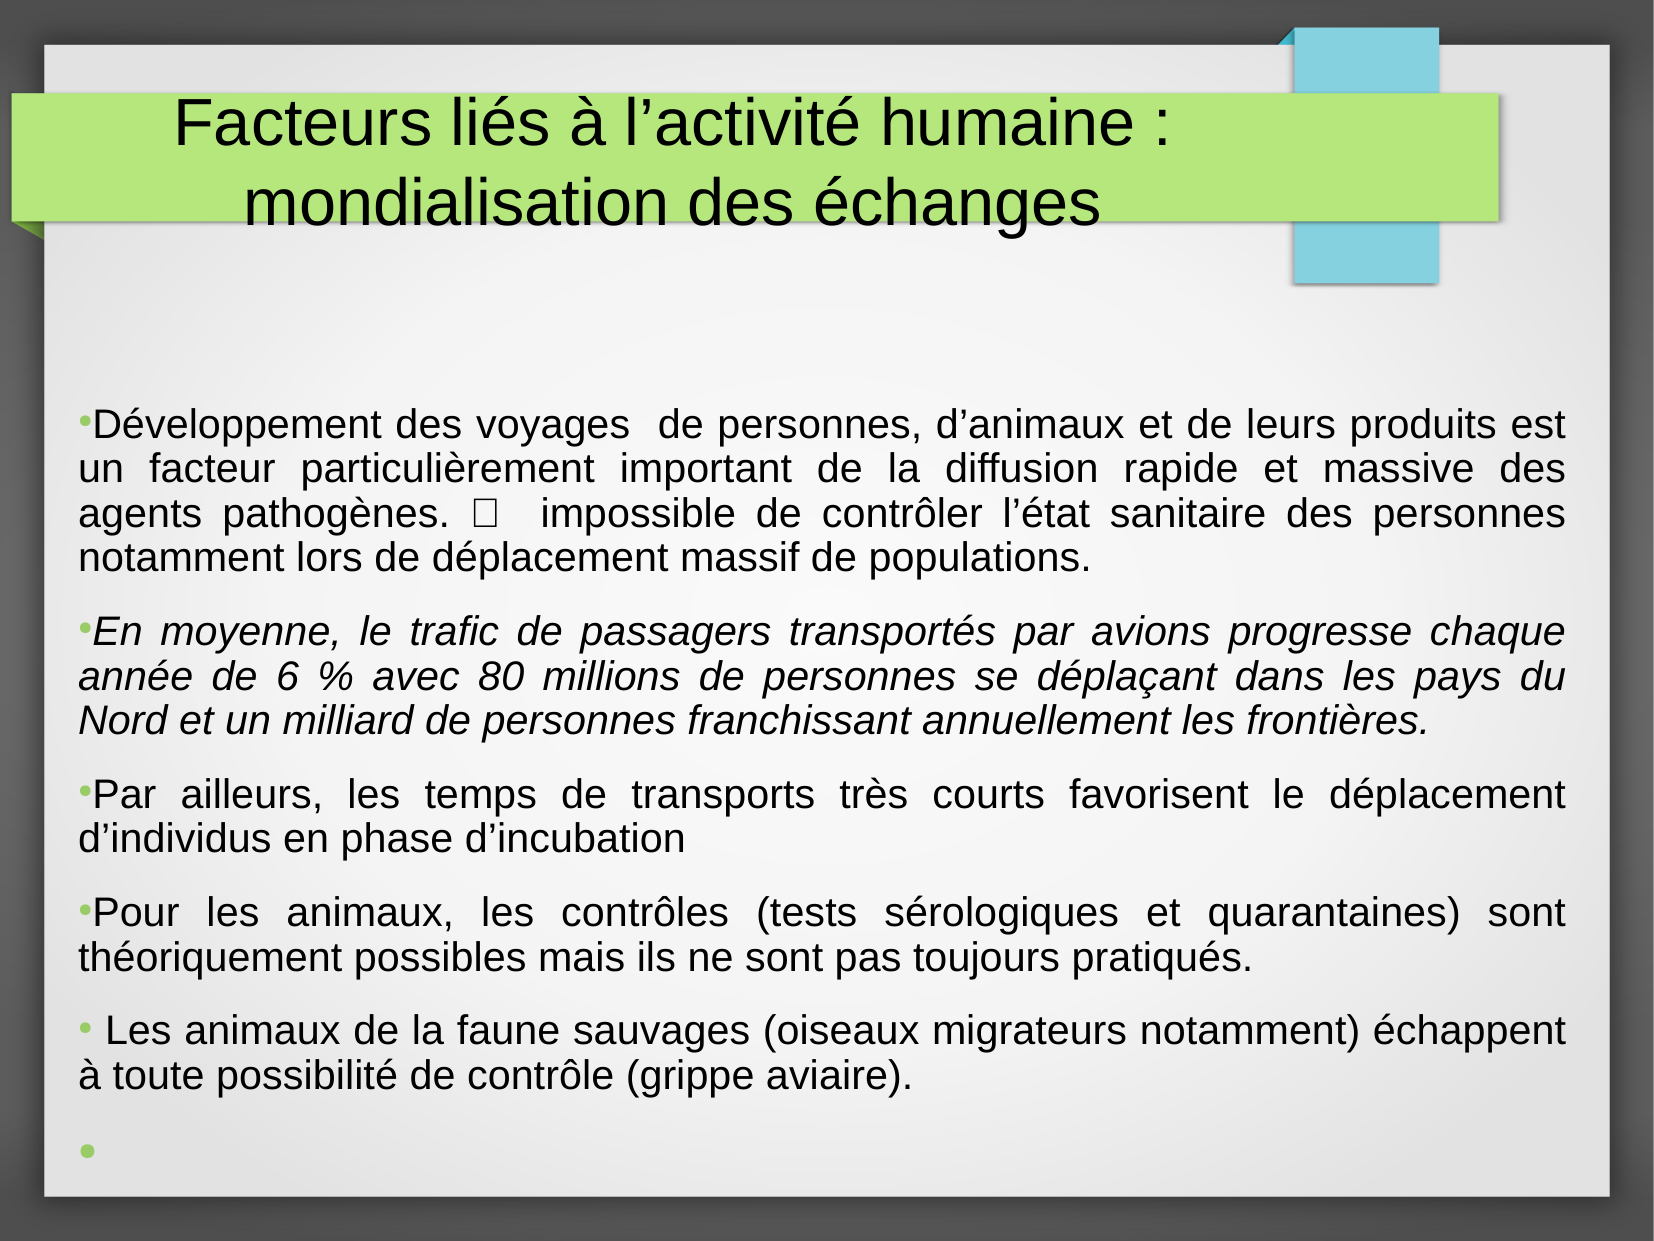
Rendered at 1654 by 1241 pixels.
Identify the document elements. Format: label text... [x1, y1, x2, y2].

title Facteurs liés à l’activité humaine : mondialisation des échanges [82, 78, 1264, 229]
list Développement des voyages de personnes, d’animaux et de leurs produits est un facteur particulièrement important de la diffusion rapide et massive des agents pathogènes.  impossible de contrôler l’état sanitaire des personnes notamment lors de déplacement massif de populations. En moyenne, le trafic de passagers transportés par avions progresse chaque année de 6 % avec 80 millions de personnes se déplaçant dans les pays du Nord et un milliard de personnes franchissant annuellement les frontières. Par ailleurs, les temps de transports très courts favorisent le déplacement d’individus en phase d’incubation Pour les animaux, les contrôles (tests sérologiques et quarantaines) sont théoriquement possibles mais ils ne sont pas toujours pratiqués. Les animaux de la faune sauvages (oiseaux migrateurs notamment) échappent à toute possibilité de contrôle (grippe aviaire). [78, 309, 1567, 1193]
